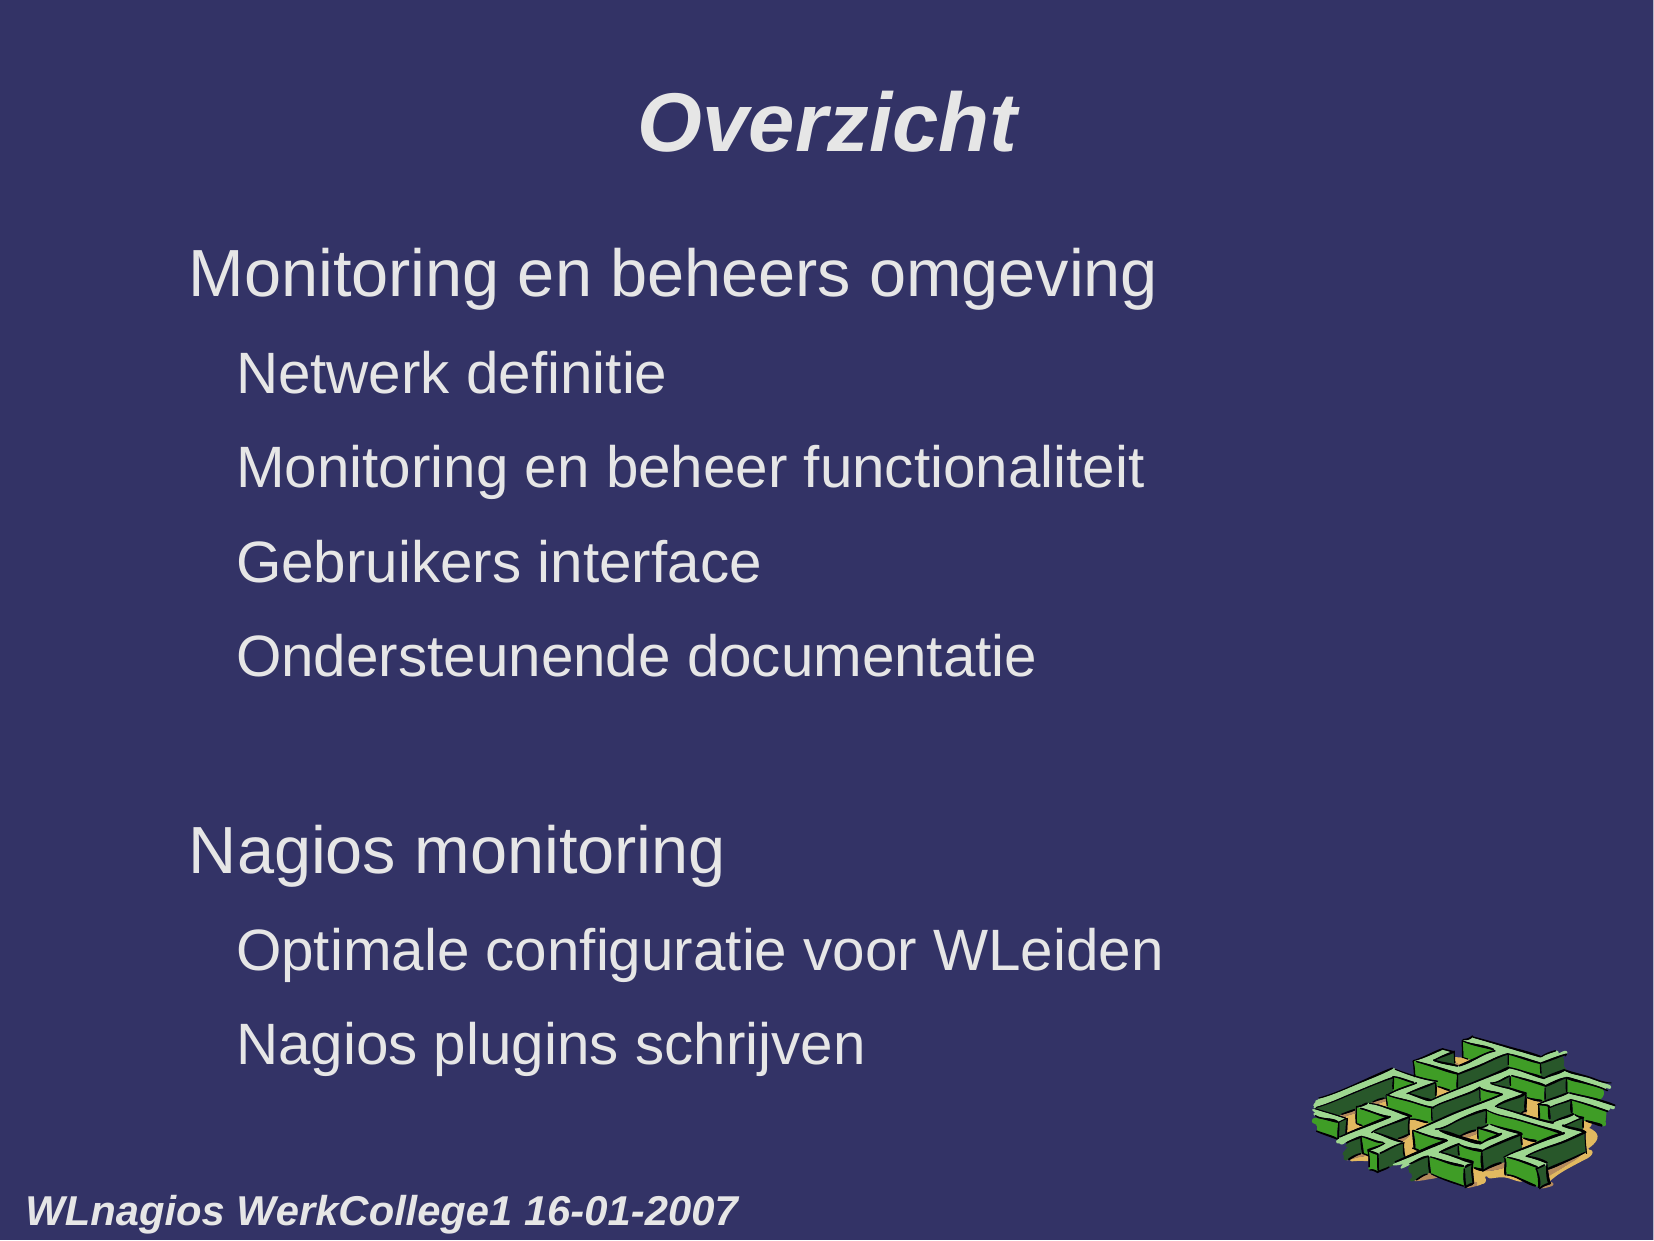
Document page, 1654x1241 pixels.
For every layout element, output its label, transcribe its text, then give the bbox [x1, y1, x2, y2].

title Overzicht [121, 19, 1534, 227]
list Monitoring en beheers omgeving Netwerk definitie Monitoring en beheer functionaliteit Gebruikers interface Ondersteunende documentatie Nagios monitoring Optimale configuratie voor WLeiden Nagios plugins schrijven [177, 236, 1568, 1076]
title WLnagios WerkCollege1 16-01-2007 [25, 1181, 739, 1241]
